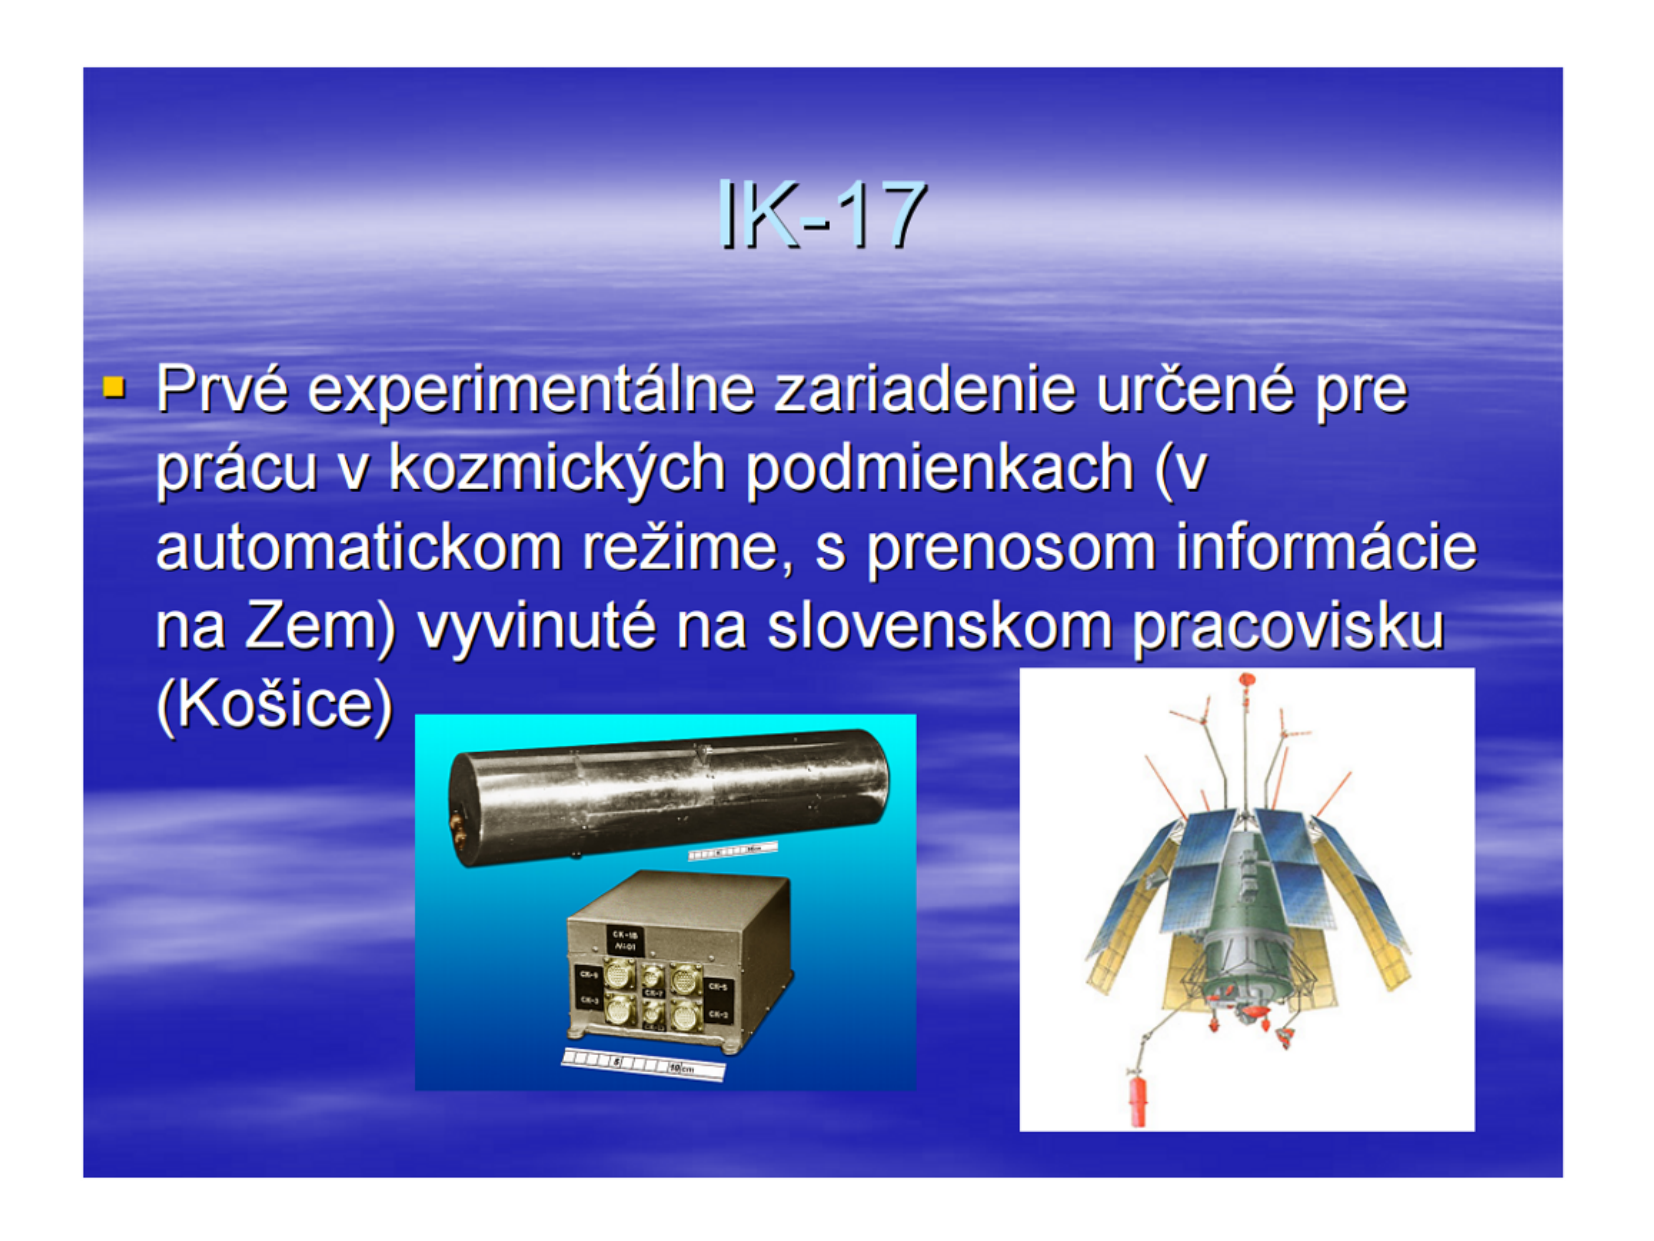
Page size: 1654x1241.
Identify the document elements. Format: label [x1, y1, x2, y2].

picture [75, 59, 1576, 1186]
